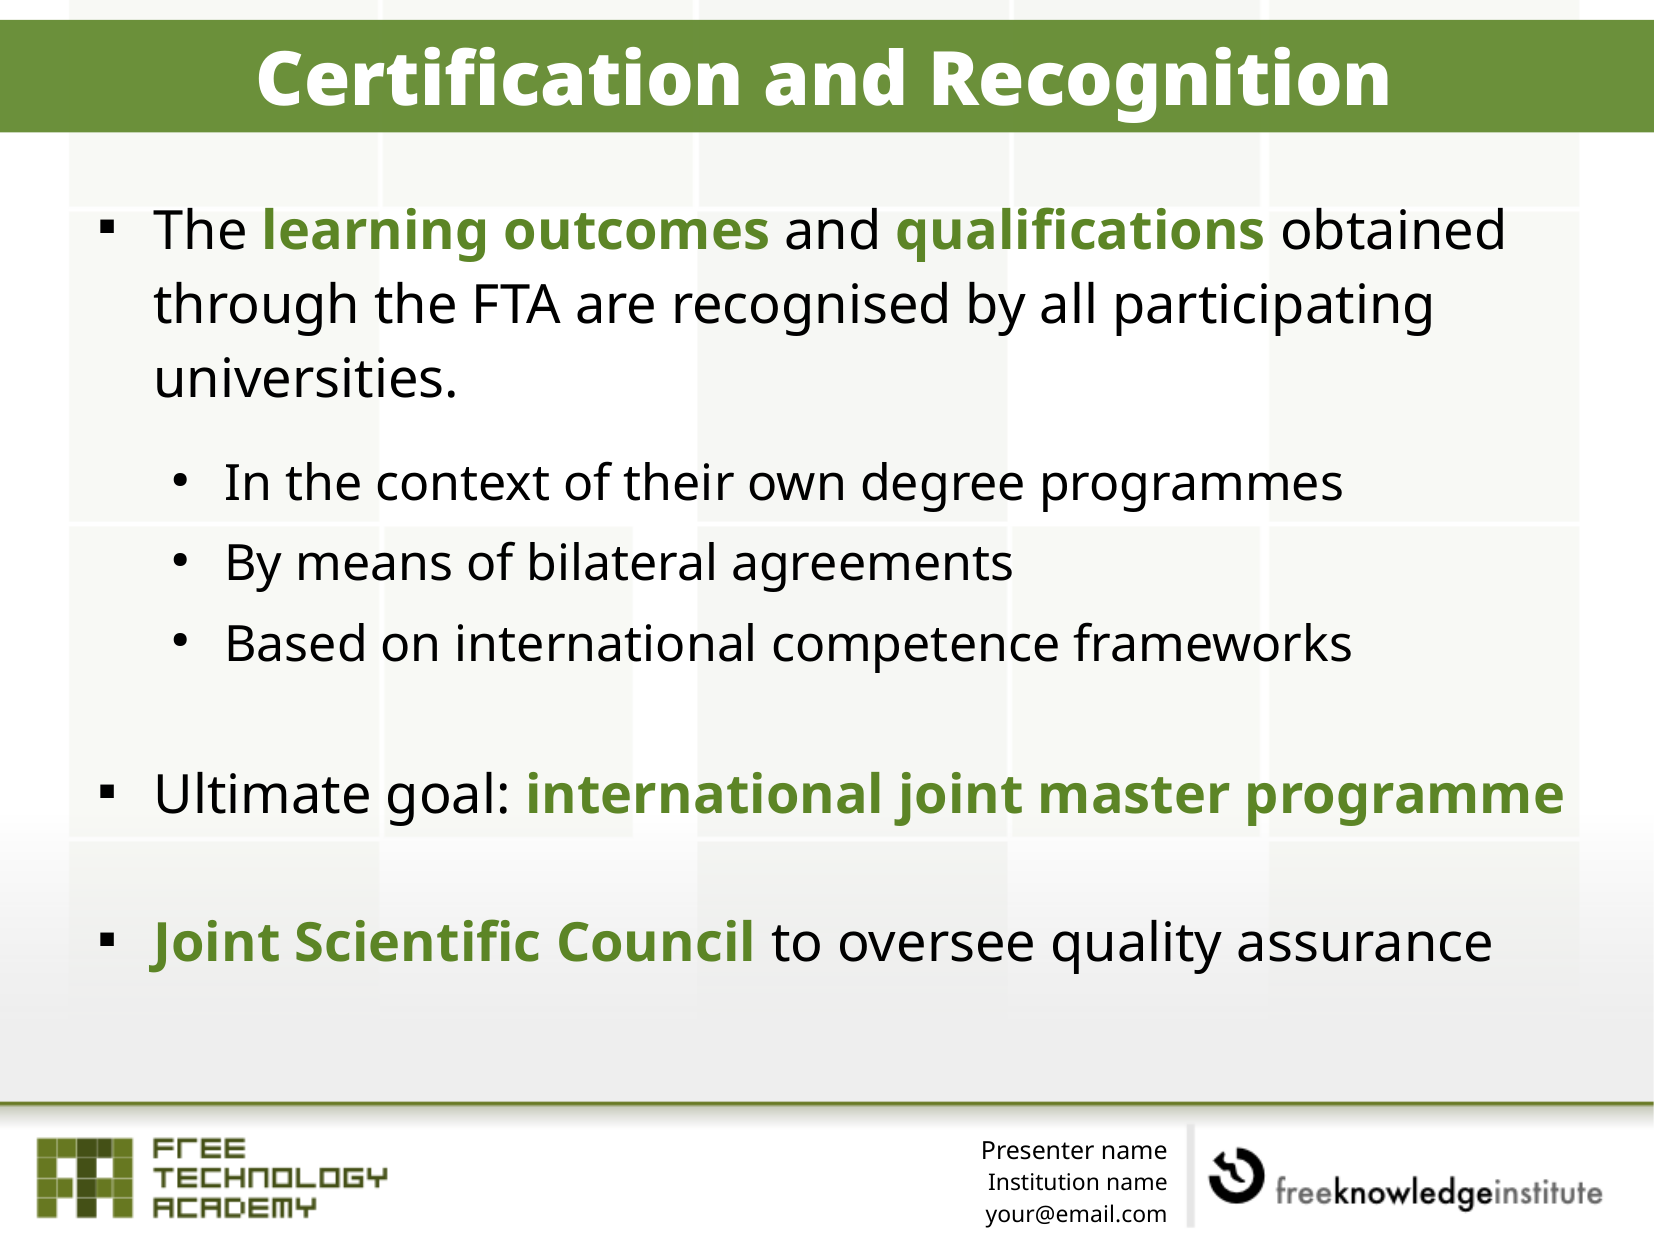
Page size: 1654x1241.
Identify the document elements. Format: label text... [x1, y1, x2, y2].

picture [0, 133, 1654, 1241]
picture [0, 0, 1654, 19]
title Certification and Recognition [37, 32, 1613, 120]
list The learning outcomes and qualifications obtained through the FTA are recognised by all participating universities. In the context of their own degree programmes By means of bilateral agreements Based on international competence frameworks Ultimate goal: international joint master programme Joint Scientific Council to oversee quality assurance [82, 191, 1571, 994]
